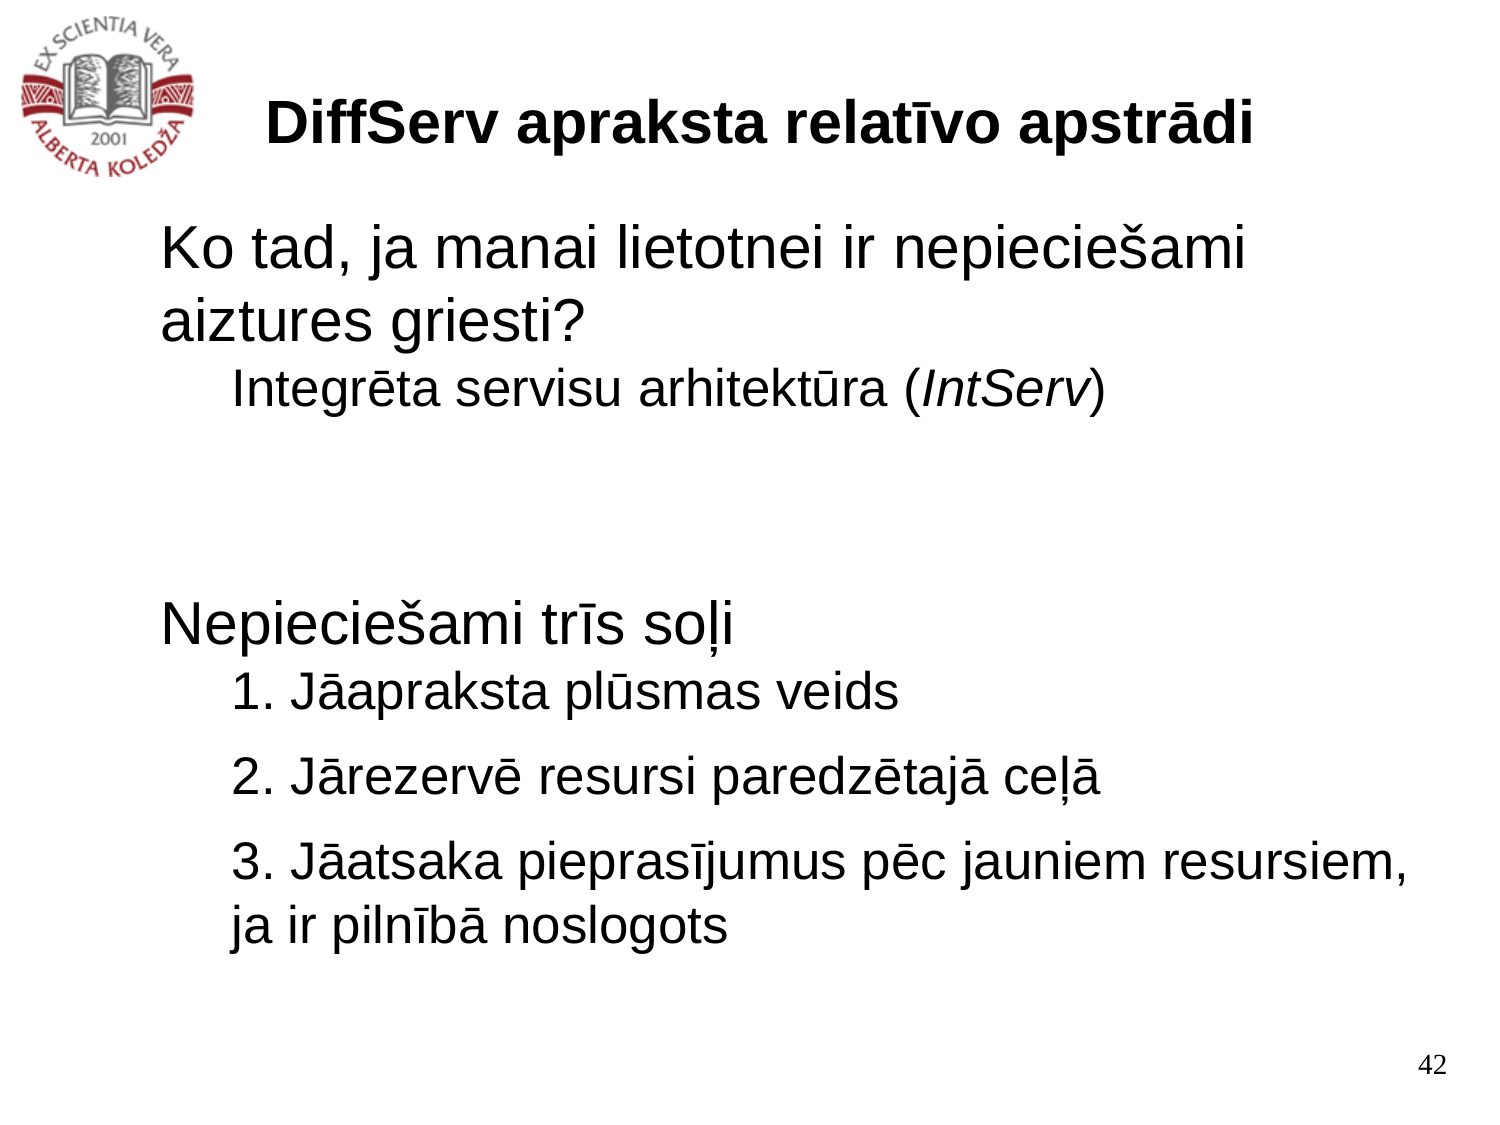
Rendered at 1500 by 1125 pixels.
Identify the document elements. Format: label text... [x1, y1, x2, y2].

title DiffServ apraksta relatīvo apstrādi [50, 62, 1450, 175]
text_box <skaitlis> [1312, 1037, 1463, 1101]
list Ko tad, ja manai lietotnei ir nepieciešami aiztures griesti? Integrēta servisu arhitektūra (IntServ) Nepieciešami trīs soļi 1. Jāapraksta plūsmas veids 2. Jārezervē resursi paredzētajā ceļā 3. Jāatsaka pieprasījumus pēc jauniem resursiem, ja ir pilnībā noslogots [74, 200, 1463, 1101]
picture [21, 16, 194, 177]
